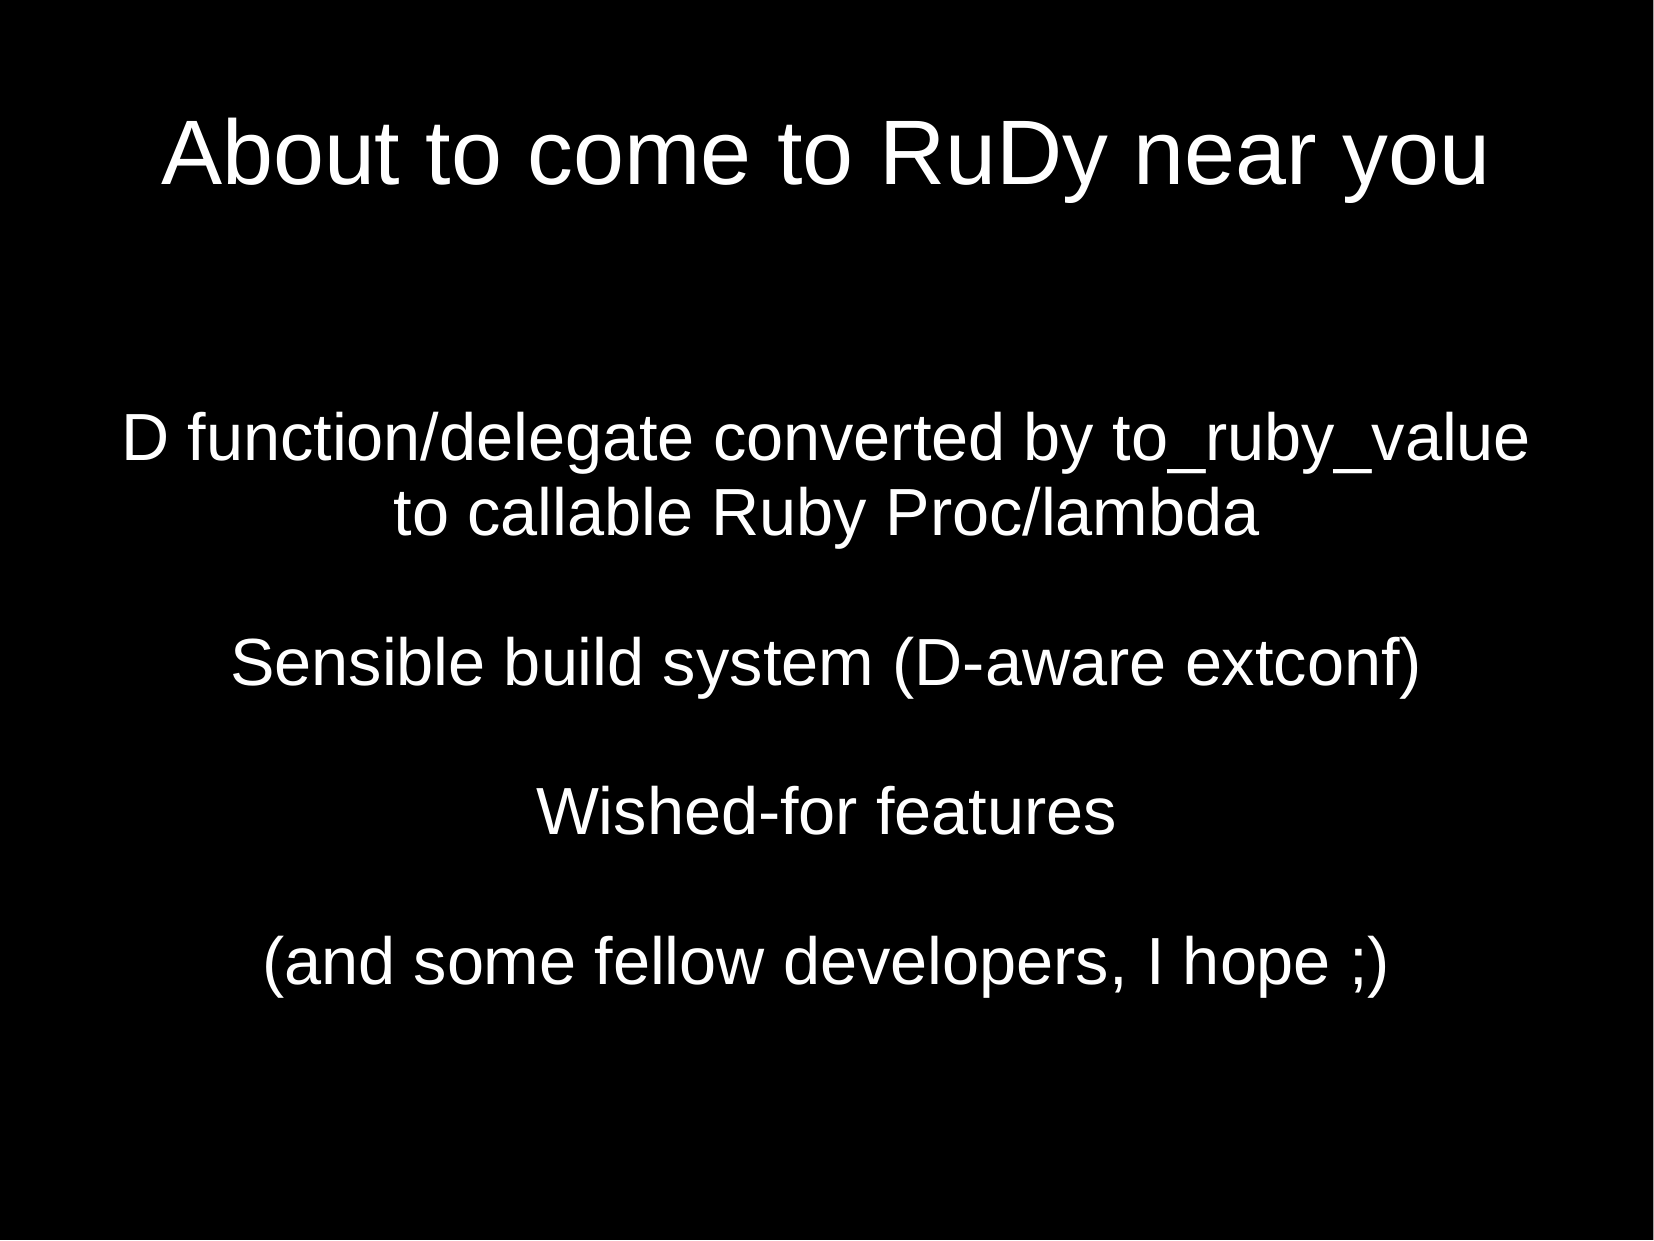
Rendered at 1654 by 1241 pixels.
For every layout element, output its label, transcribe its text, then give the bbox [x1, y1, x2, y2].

title About to come to RuDy near you [82, 56, 1571, 250]
subtitle D function/delegate converted by to_ruby_value to callable Ruby Proc/lambda Sensible build system (D-aware extconf) Wished-for features (and some fellow developers, I hope ;) [82, 297, 1571, 1102]
